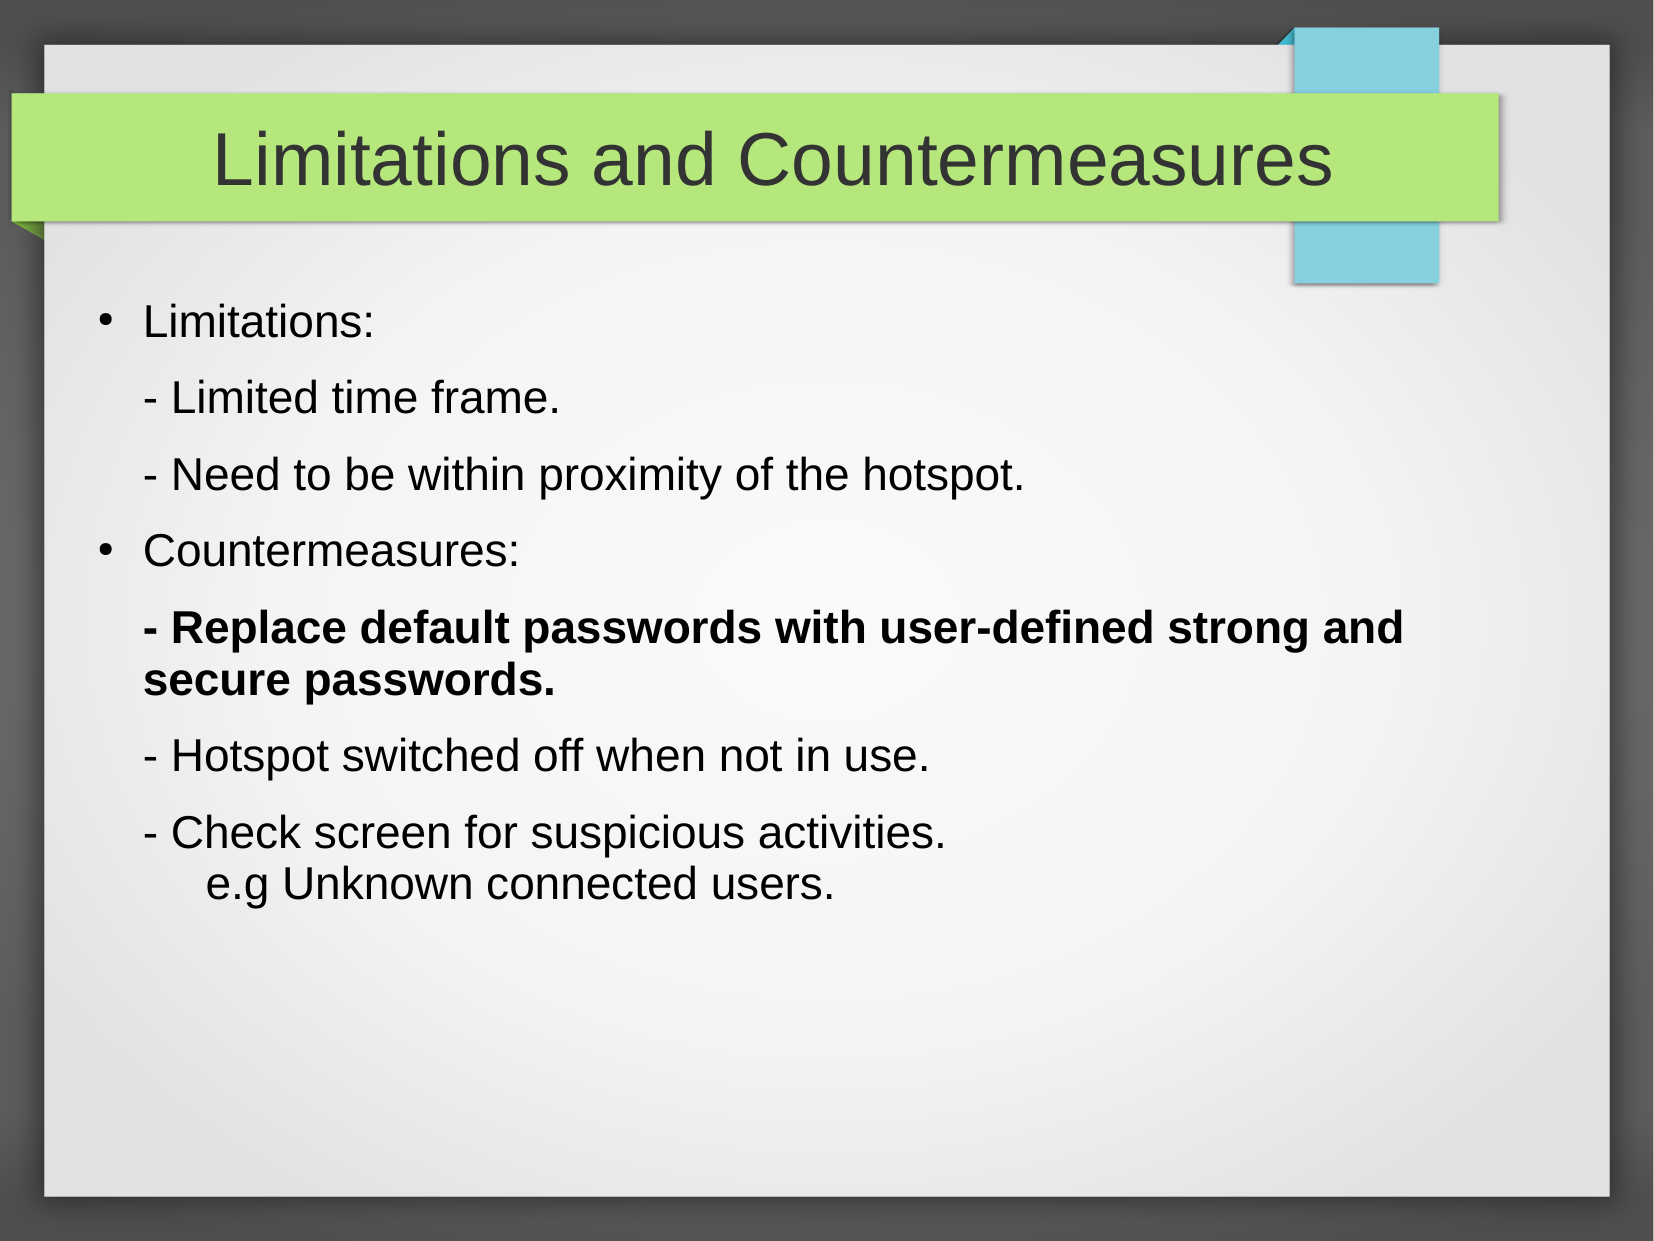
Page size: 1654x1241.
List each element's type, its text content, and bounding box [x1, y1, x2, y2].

picture [0, 0, 1654, 1241]
title Limitations and Countermeasures [70, 106, 1477, 213]
list Limitations: - Limited time frame. - Need to be within proximity of the hotspot. Countermeasures: - Replace default passwords with user-defined strong and secure passwords. - Hotspot switched off when not in use. - Check screen for suspicious activities. e.g Unknown connected users. [82, 295, 1538, 1063]
